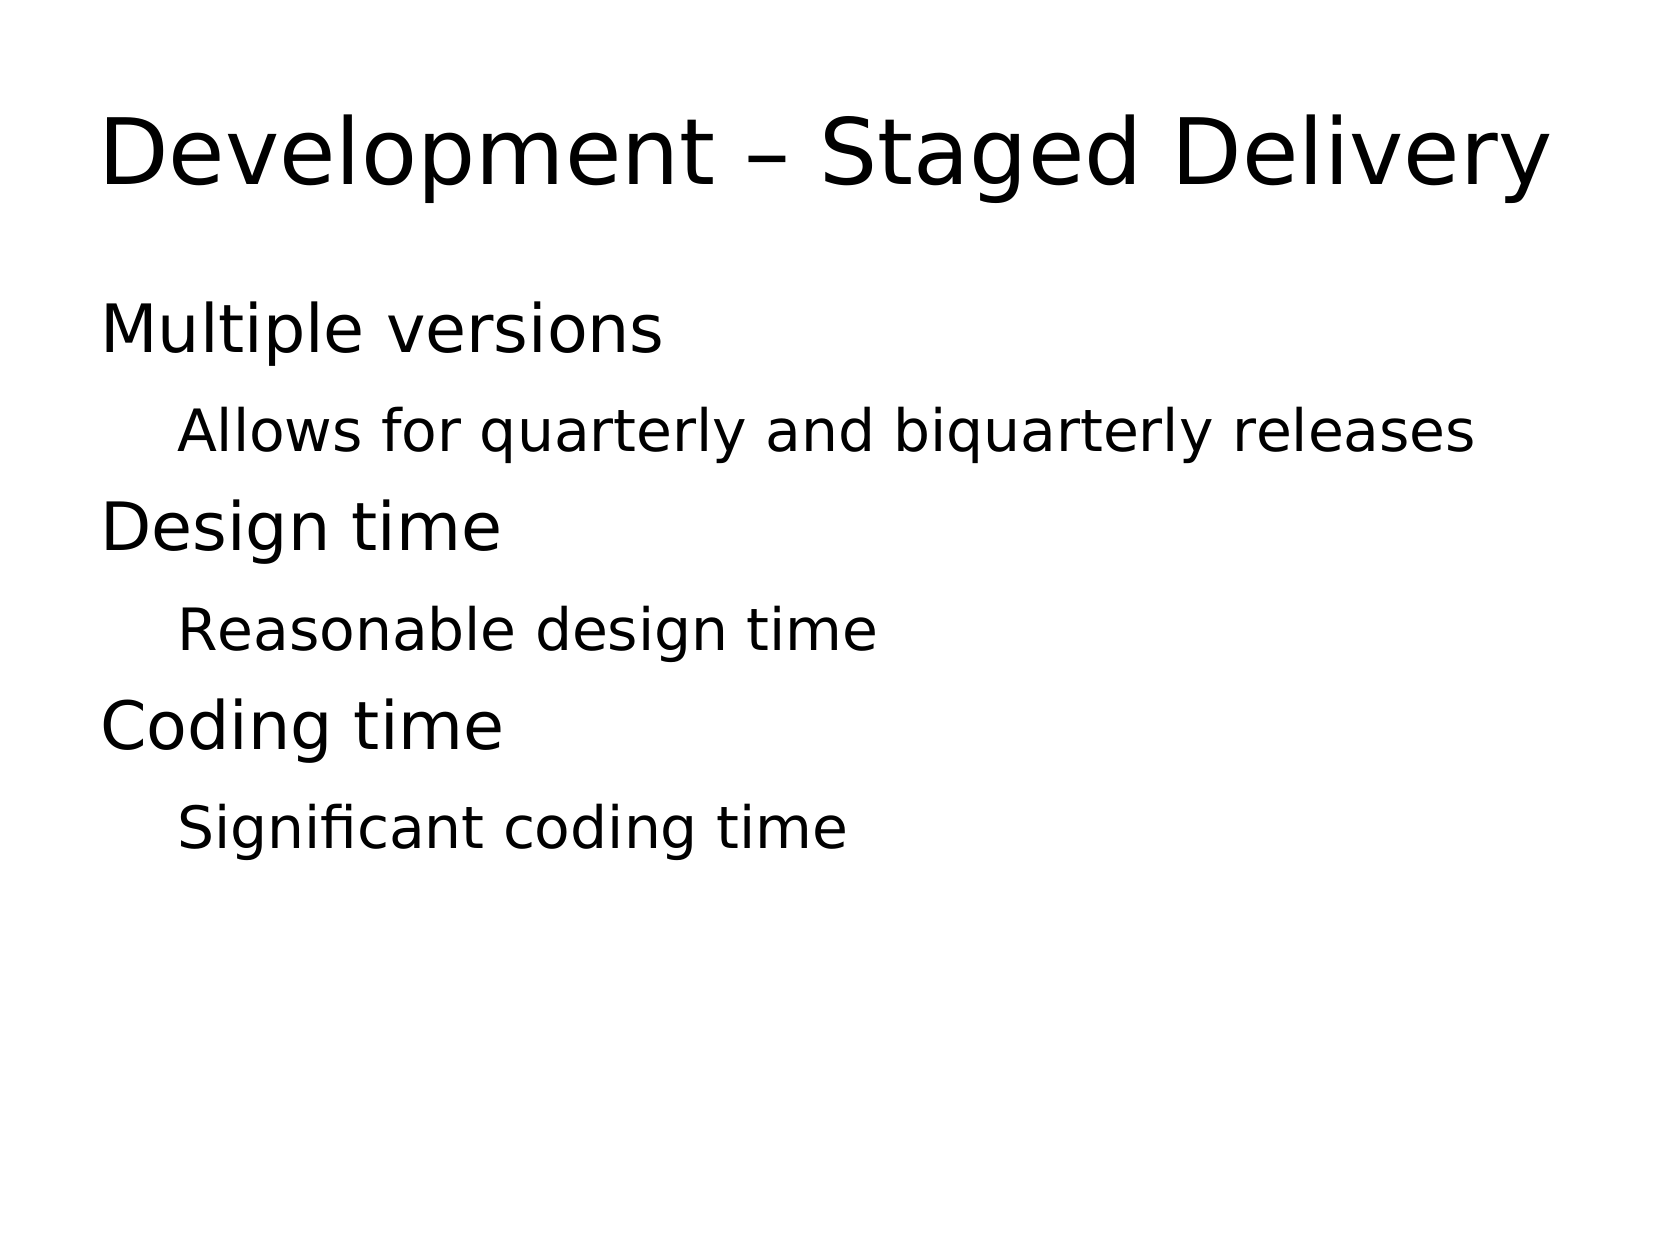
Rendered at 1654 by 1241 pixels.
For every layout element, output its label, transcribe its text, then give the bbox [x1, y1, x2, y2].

title Development – Staged Delivery [82, 49, 1571, 257]
list Multiple versions Allows for quarterly and biquarterly releases Design time Reasonable design time Coding time Significant coding time [82, 290, 1571, 1109]
